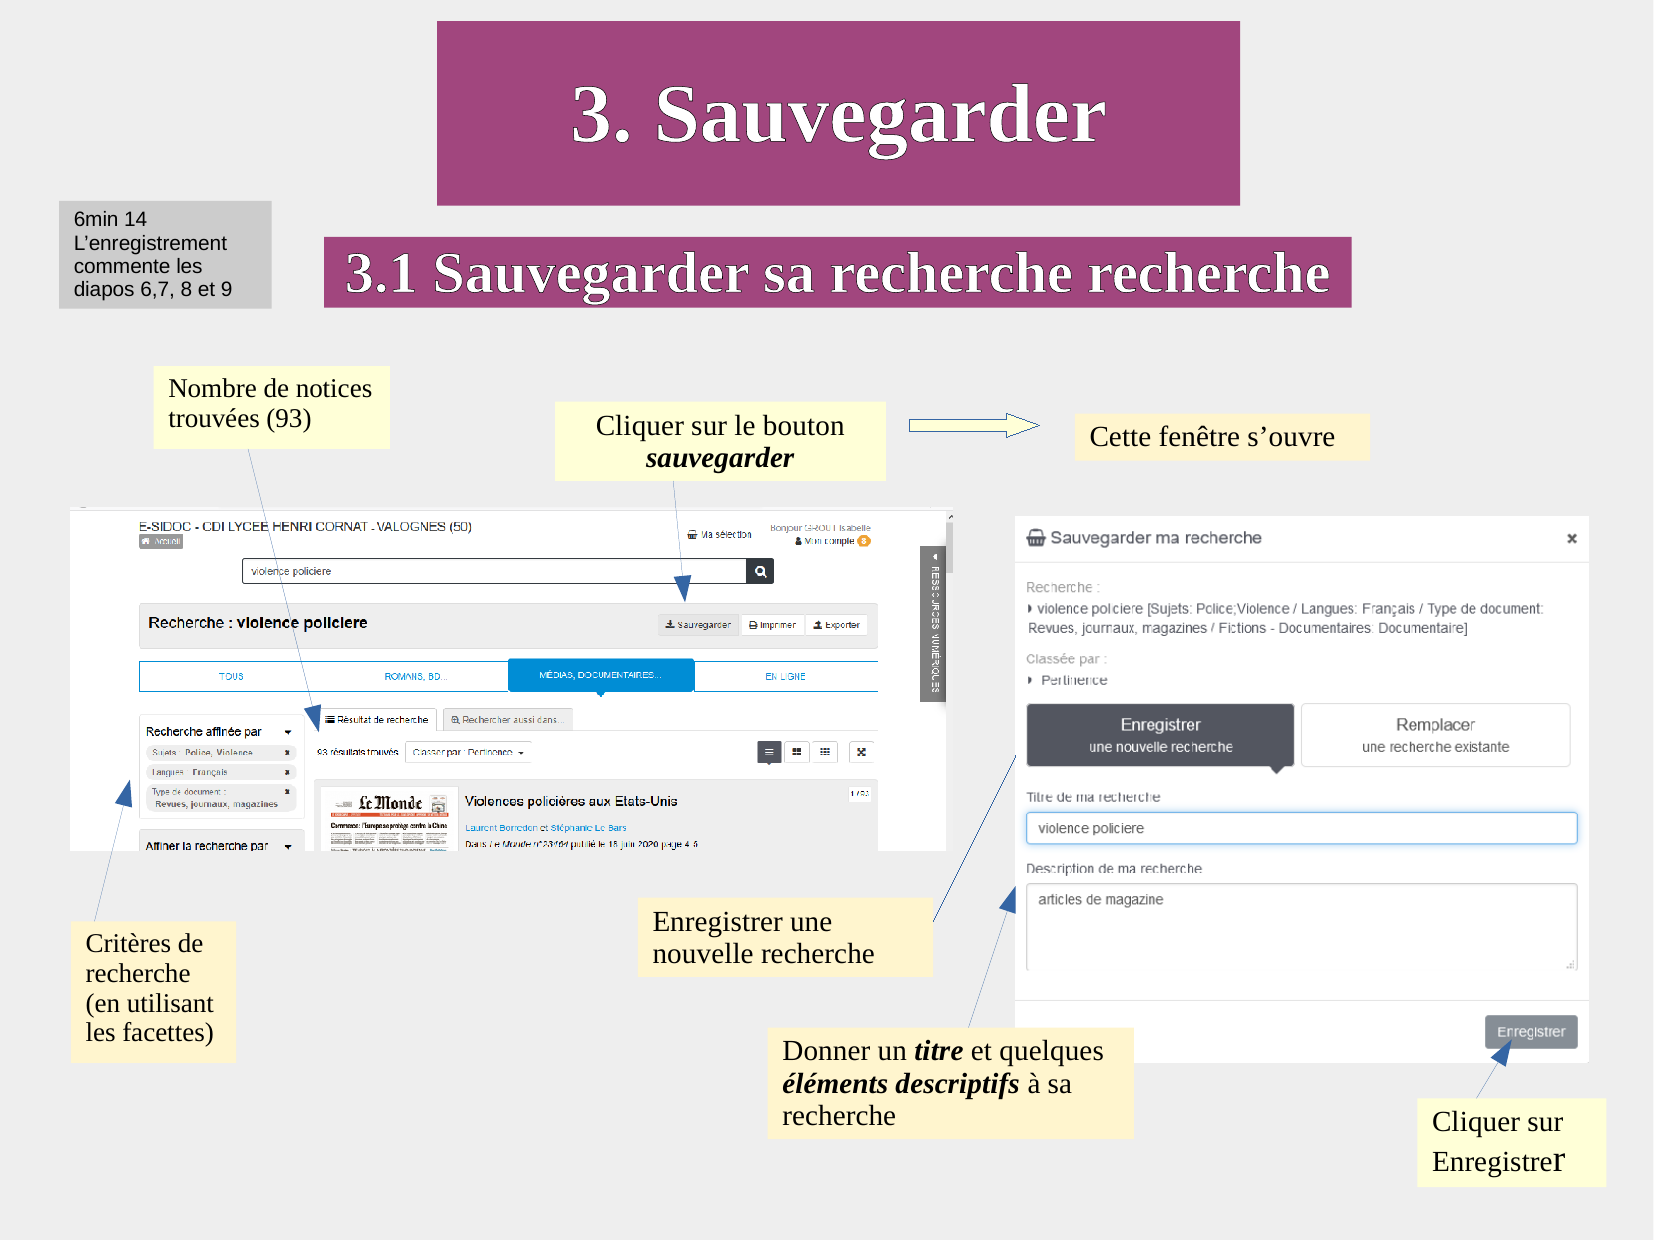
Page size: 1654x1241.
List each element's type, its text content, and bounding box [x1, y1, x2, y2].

text_box Nombre de notices trouvées (93) [153, 366, 390, 449]
picture [302, 663, 507, 690]
text_box [909, 413, 1040, 438]
text_box Cliquer sur le bouton sauvegarder [555, 401, 886, 481]
picture [70, 507, 953, 851]
text_box 6min 14 L’enregistrement commente les diapos 6,7, 8 et 9 [59, 200, 272, 309]
title 3. Sauvegarder [437, 21, 1241, 206]
title 3.1 Sauvegarder sa recherche recherche [324, 236, 1352, 308]
text_box Cliquer sur Enregistrer [1417, 1098, 1607, 1188]
text_box Donner un titre et quelques éléments descriptifs à sa recherche [767, 1027, 1134, 1140]
text_box Enregistrer une nouvelle recherche [637, 897, 934, 977]
text_box Critères de recherche (en utilisant les facettes) [70, 921, 237, 1063]
text_box Cette fenêtre s’ouvre [1074, 413, 1371, 461]
picture [141, 663, 307, 690]
picture [1015, 516, 1589, 1063]
